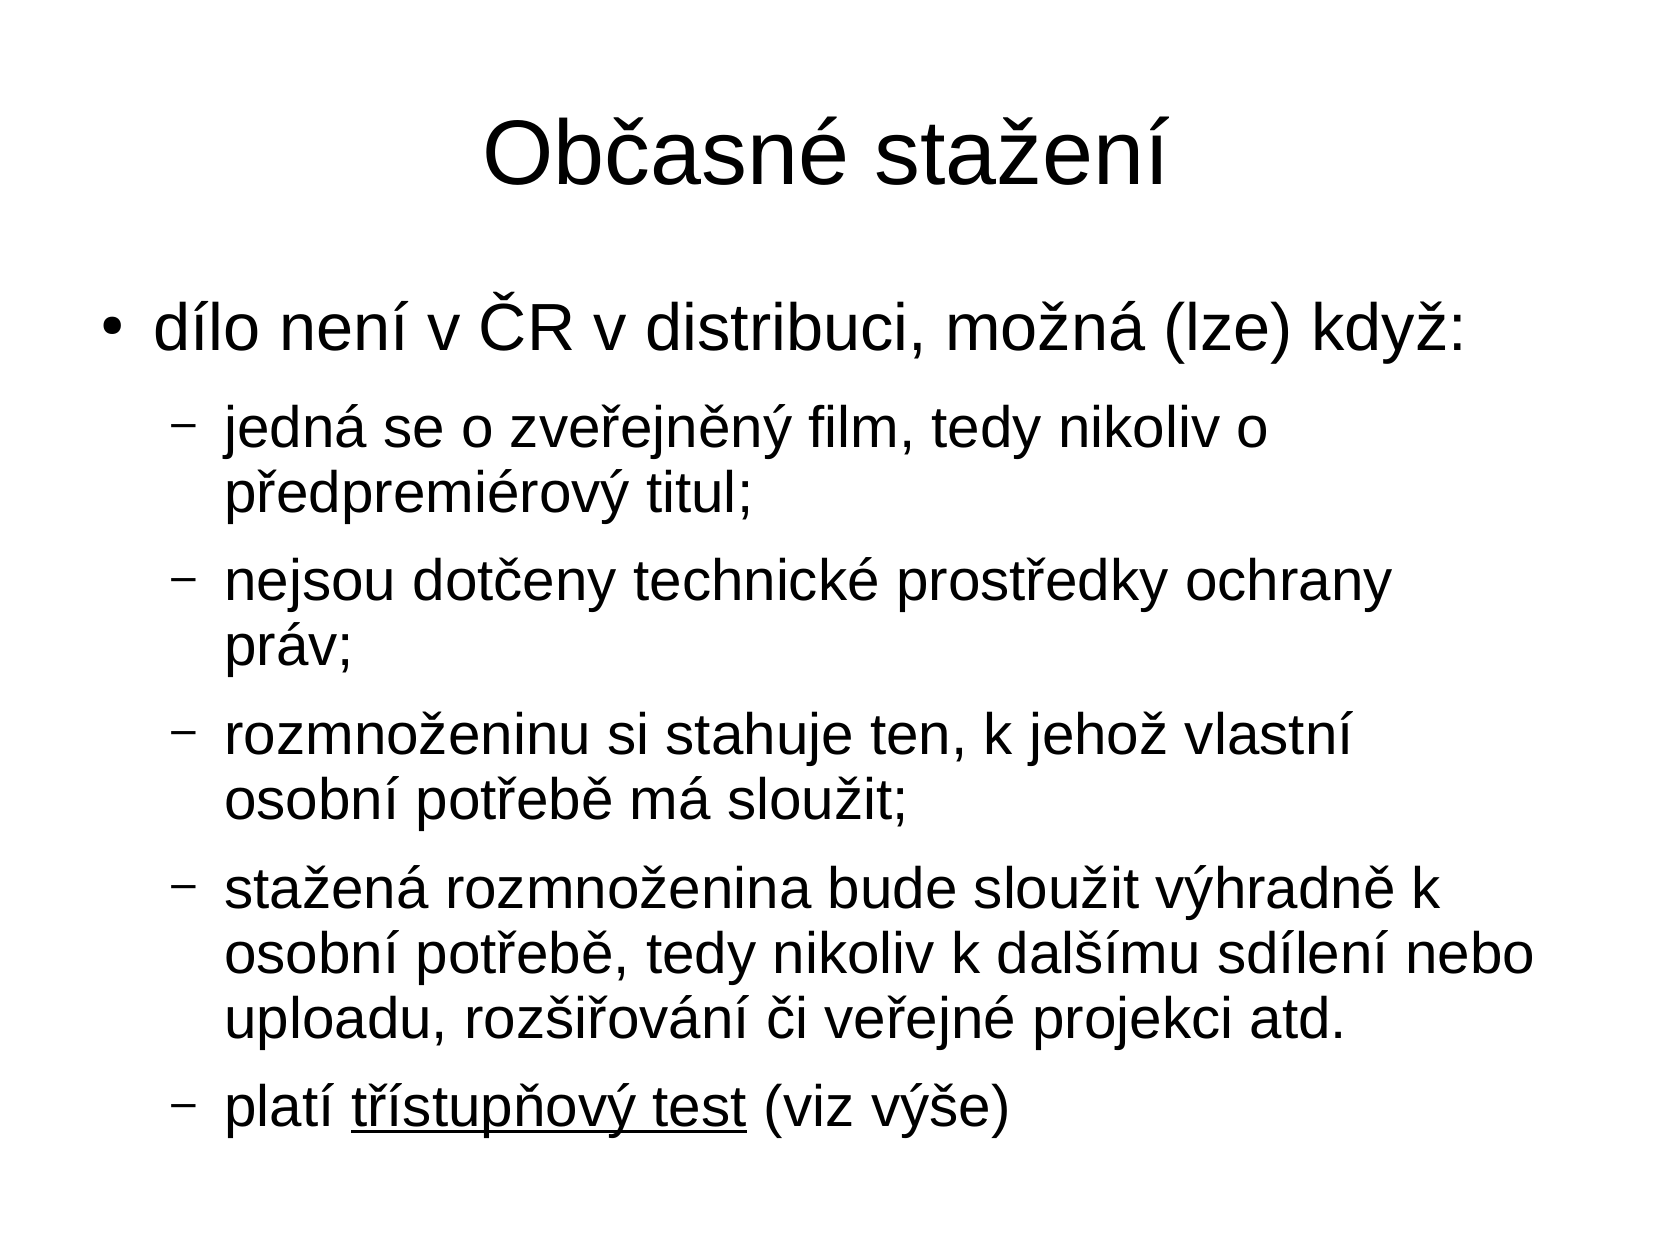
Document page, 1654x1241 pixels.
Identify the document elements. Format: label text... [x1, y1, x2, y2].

list dílo není v ČR v distribuci, možná (lze) když: jedná se o zveřejněný film, tedy nikoliv o předpremiérový titul; nejsou dotčeny technické prostředky ochrany práv; rozmnoženinu si stahuje ten, k jehož vlastní osobní potřebě má sloužit; stažená rozmnoženina bude sloužit výhradně k osobní potřebě, tedy nikoliv k dalšímu sdílení nebo uploadu, rozšiřování či veřejné projekci atd. platí třístupňový test (viz výše) [82, 290, 1538, 1193]
title Občasné stažení [82, 49, 1571, 257]
